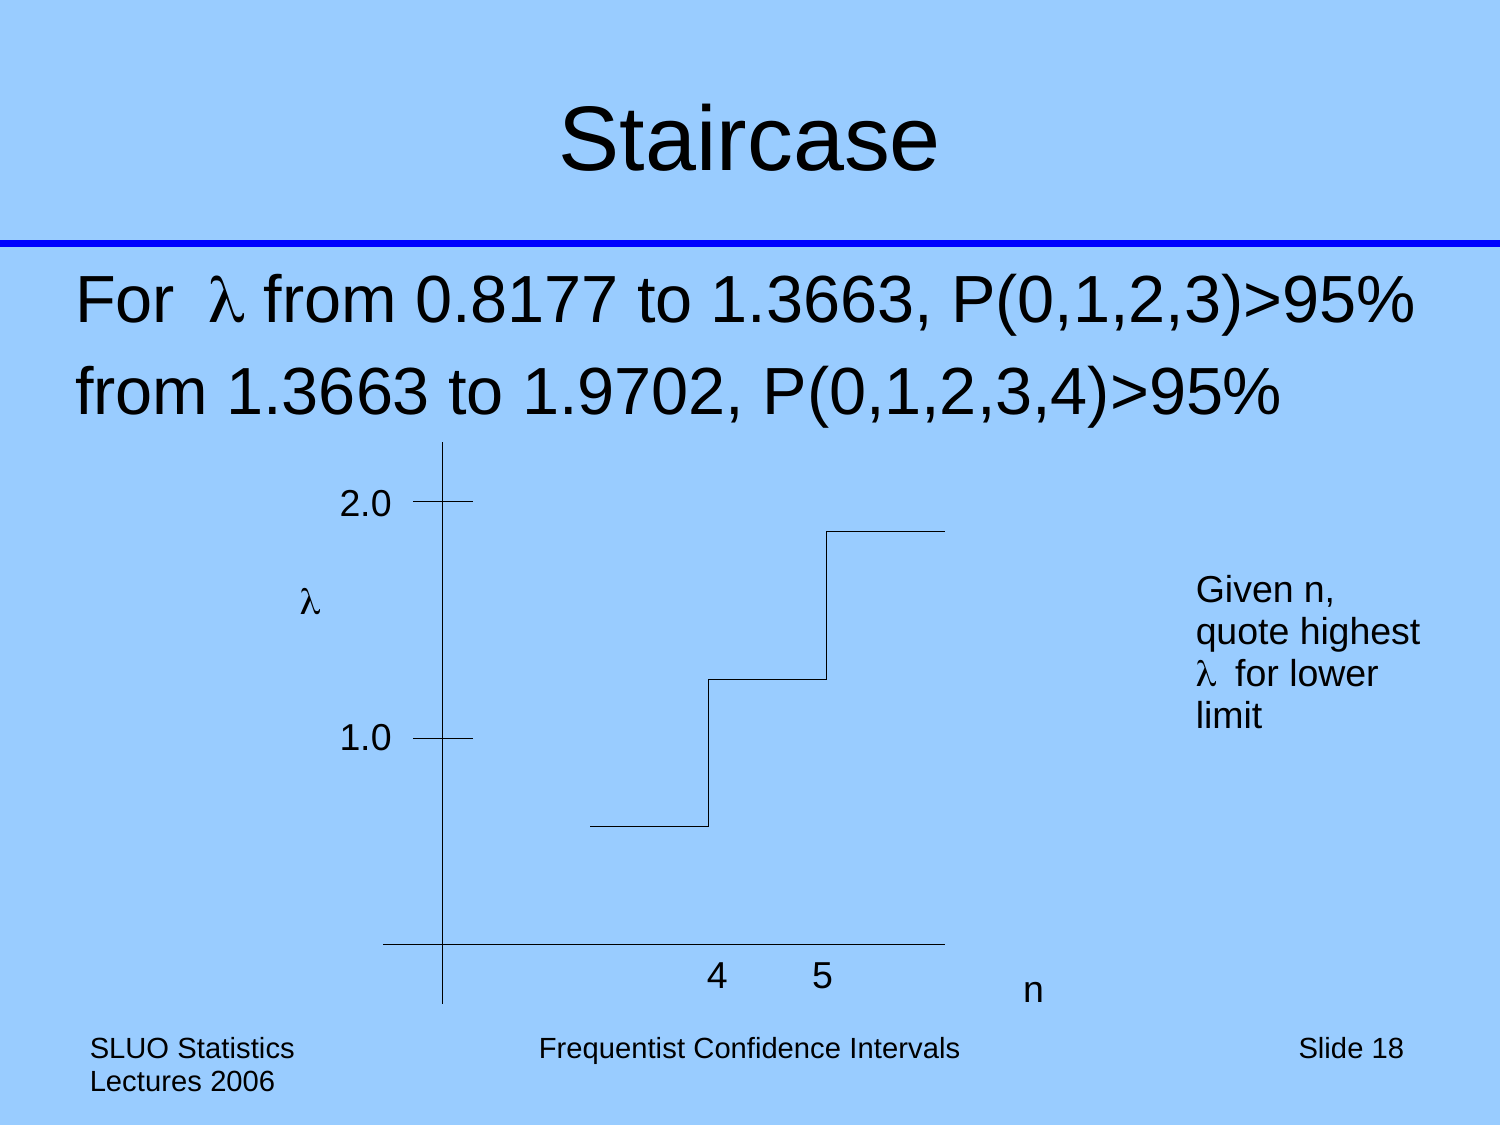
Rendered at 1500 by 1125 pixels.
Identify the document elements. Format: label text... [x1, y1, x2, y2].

list For l from 0.8177 to 1.3663, P(0,1,2,3)>95% from 1.3663 to 1.9702, P(0,1,2,3,4)>95% [75, 262, 1426, 1006]
text_box Given n, quote highest l for lower limit [1181, 561, 1447, 748]
title Staircase [75, 45, 1426, 233]
text_box 4 [692, 947, 797, 1004]
text_box l [236, 531, 384, 680]
text_box 2.0 [324, 474, 443, 532]
text_box 5 [797, 947, 916, 1004]
text_box n [944, 944, 1123, 1034]
text_box 1.0 [324, 708, 443, 766]
